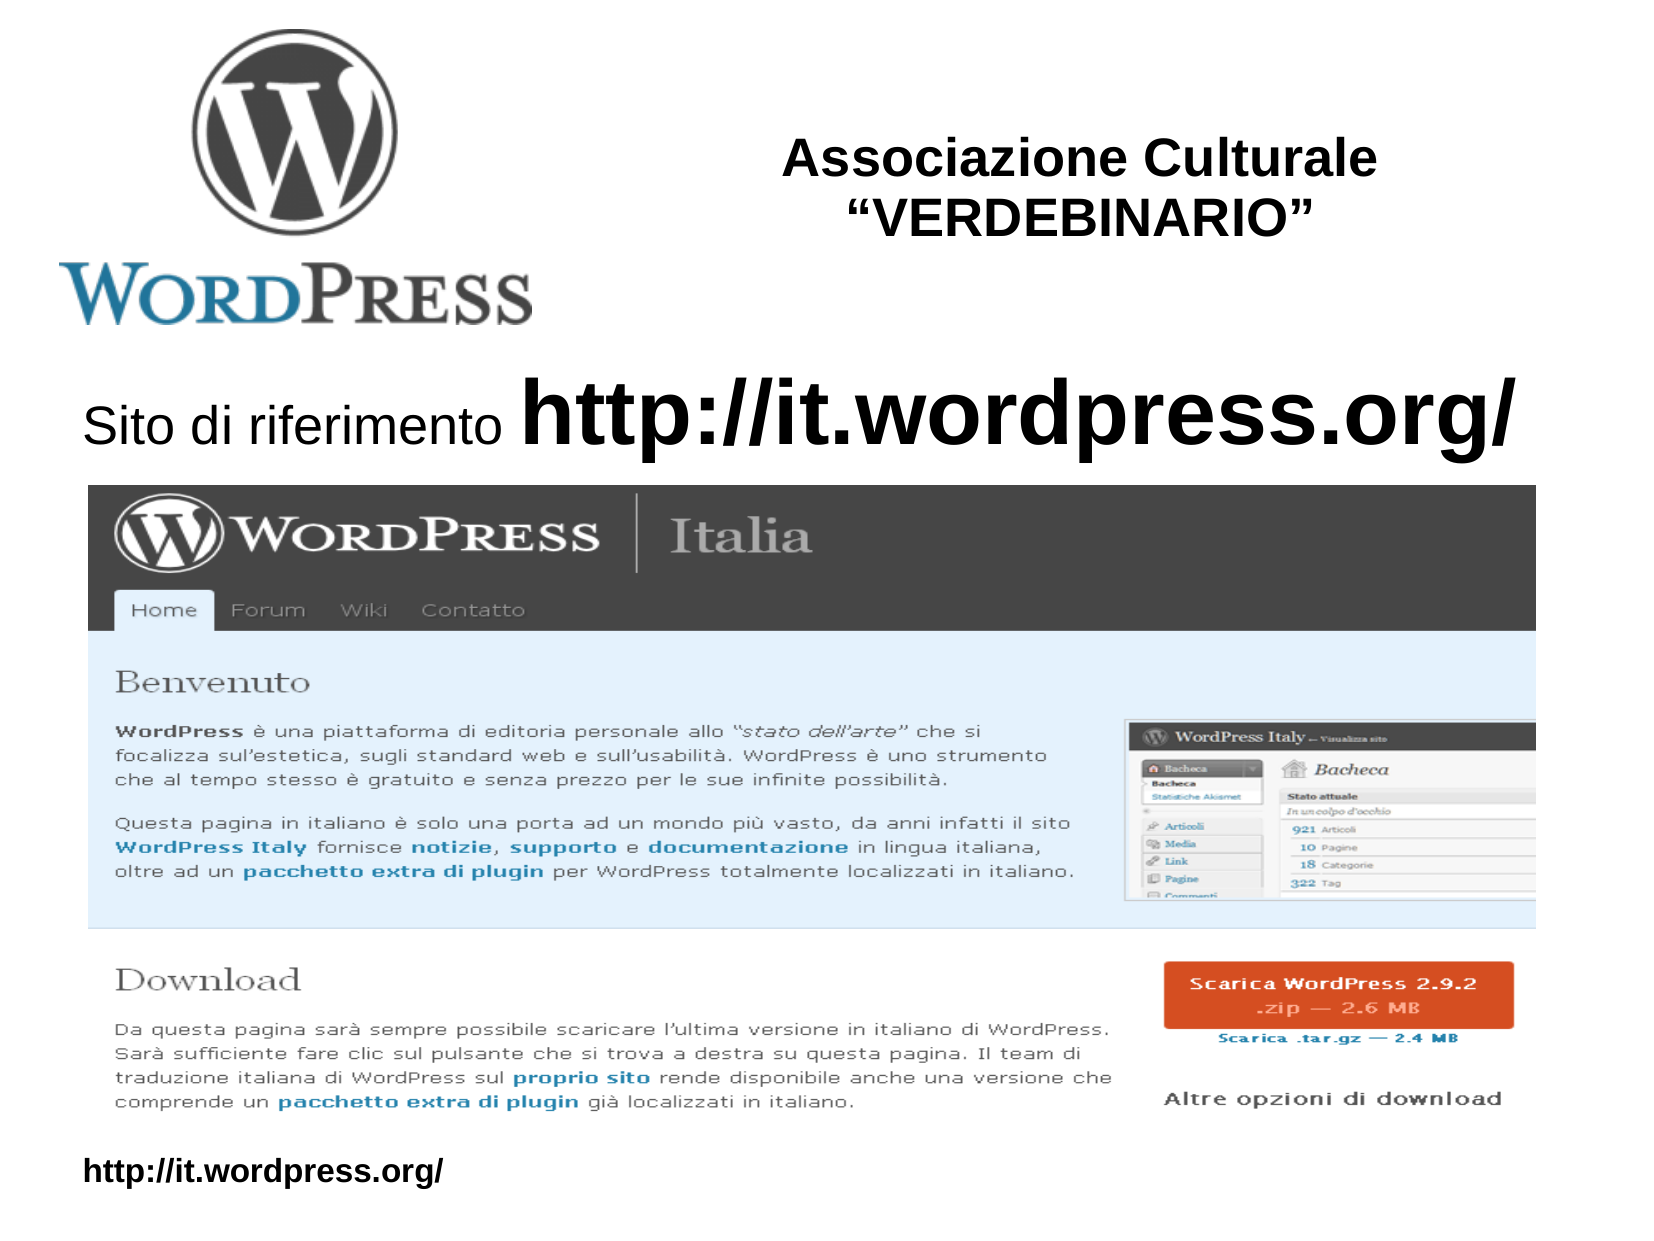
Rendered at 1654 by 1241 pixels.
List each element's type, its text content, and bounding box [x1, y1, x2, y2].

title Associazione Culturale “VERDEBINARIO” [590, 50, 1571, 325]
picture [88, 485, 1536, 1123]
title http://it.wordpress.org/ [82, 1122, 1063, 1221]
subtitle Sito di riferimento http://it.wordpress.org/ [82, 354, 1571, 473]
picture [59, 29, 532, 325]
